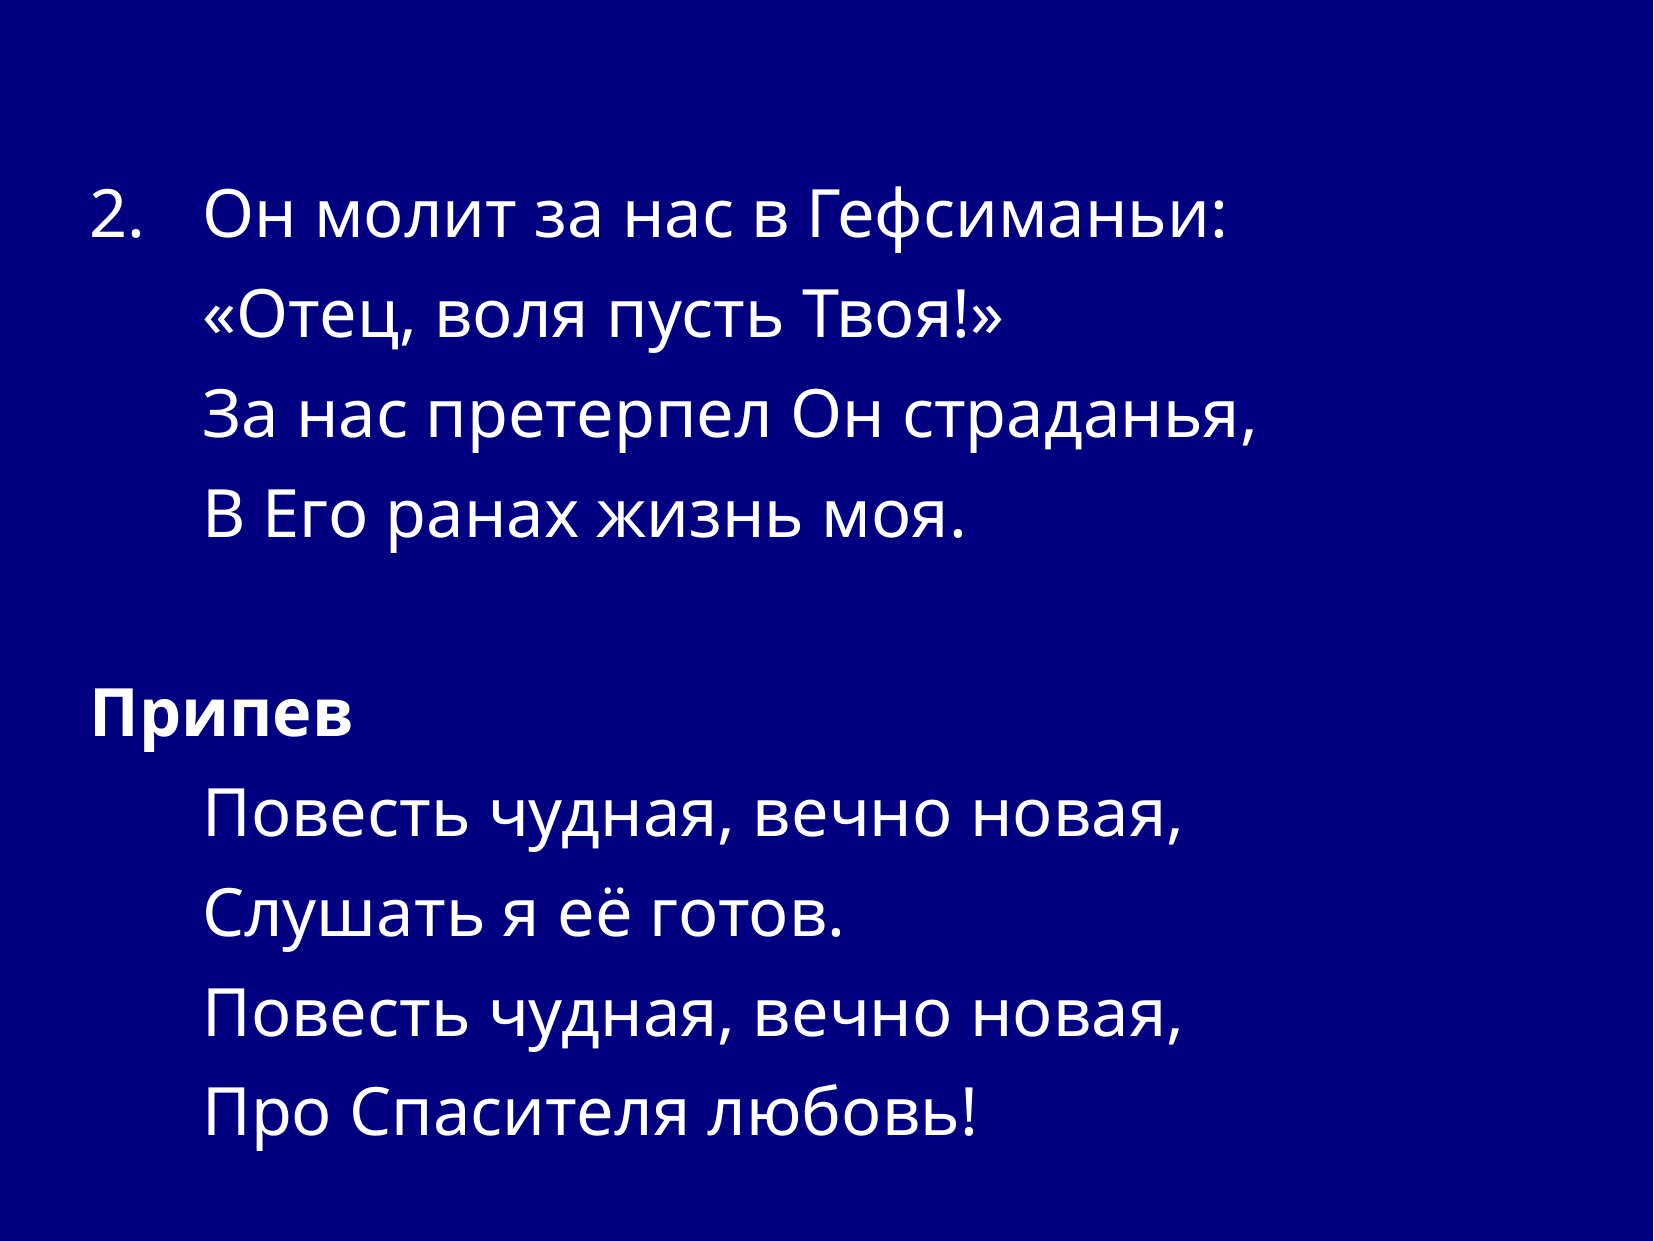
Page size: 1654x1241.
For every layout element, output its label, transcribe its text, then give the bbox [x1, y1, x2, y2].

text_box 2. Он молит за нас в Гефсиманьи: «Отец, воля пусть Твоя!» За нас претерпел Он страданья, В Его ранах жизнь моя. Припев Повесть чудная, вечно новая, Слушать я её готов. Повесть чудная, вечно новая, Про Спасителя любовь! [75, 150, 1576, 1163]
